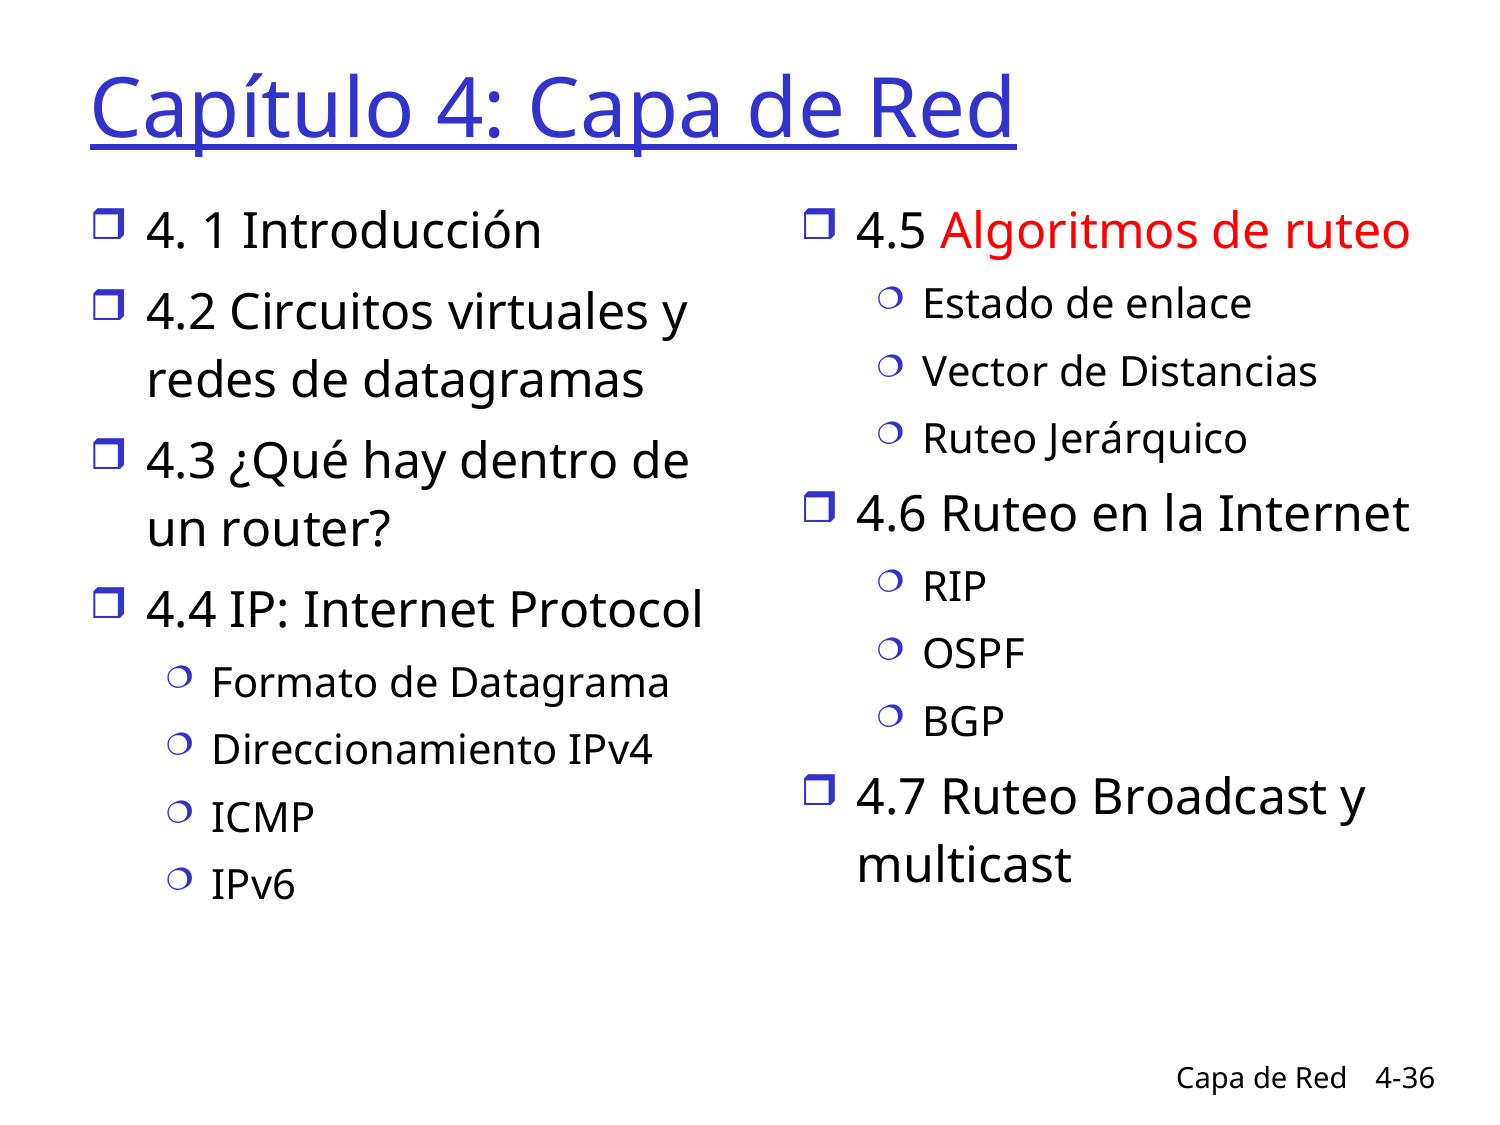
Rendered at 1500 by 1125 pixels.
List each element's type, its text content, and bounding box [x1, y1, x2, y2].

list 4. 1 Introducción 4.2 Circuitos virtuales y redes de datagramas 4.3 ¿Qué hay dentro de un router? 4.4 IP: Internet Protocol Formato de Datagrama Direccionamiento IPv4 ICMP IPv6 [75, 187, 753, 1044]
list 4.5 Algoritmos de ruteo Estado de enlace Vector de Distancias Ruteo Jerárquico 4.6 Ruteo en la Internet RIP OSPF BGP 4.7 Ruteo Broadcast y multicast [785, 187, 1464, 1044]
title Capítulo 4: Capa de Red [75, 15, 1463, 196]
